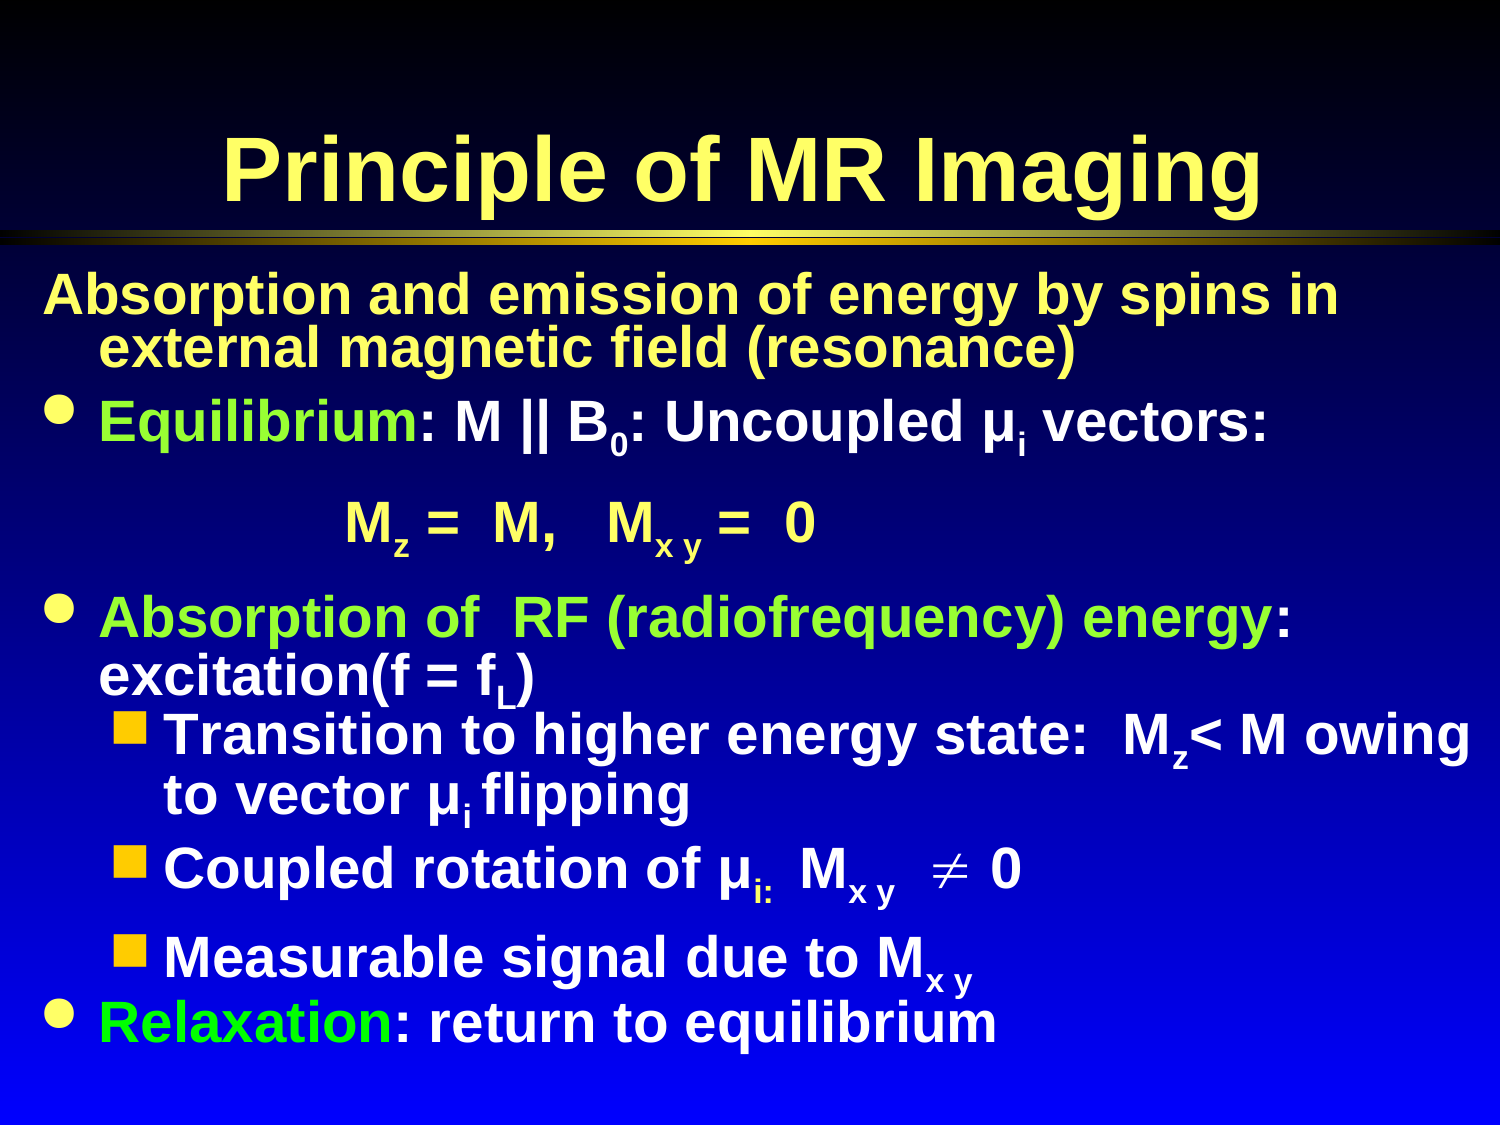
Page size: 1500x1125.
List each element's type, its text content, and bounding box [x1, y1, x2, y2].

list Absorption and emission of energy by spins in external magnetic field (resonance) Equilibrium: M || B0: Uncoupled μi vectors: Mz = M, Mx y = 0 Absorption of RF (radiofrequency) energy: excitation(f = fL) Transition to higher energy state: Mz< M owing to vector μi flipping Coupled rotation of μi: Mx y  0 Measurable signal due to Mx y Relaxation: return to equilibrium [27, 265, 1500, 1125]
title Principle of MR Imaging [99, 37, 1388, 225]
